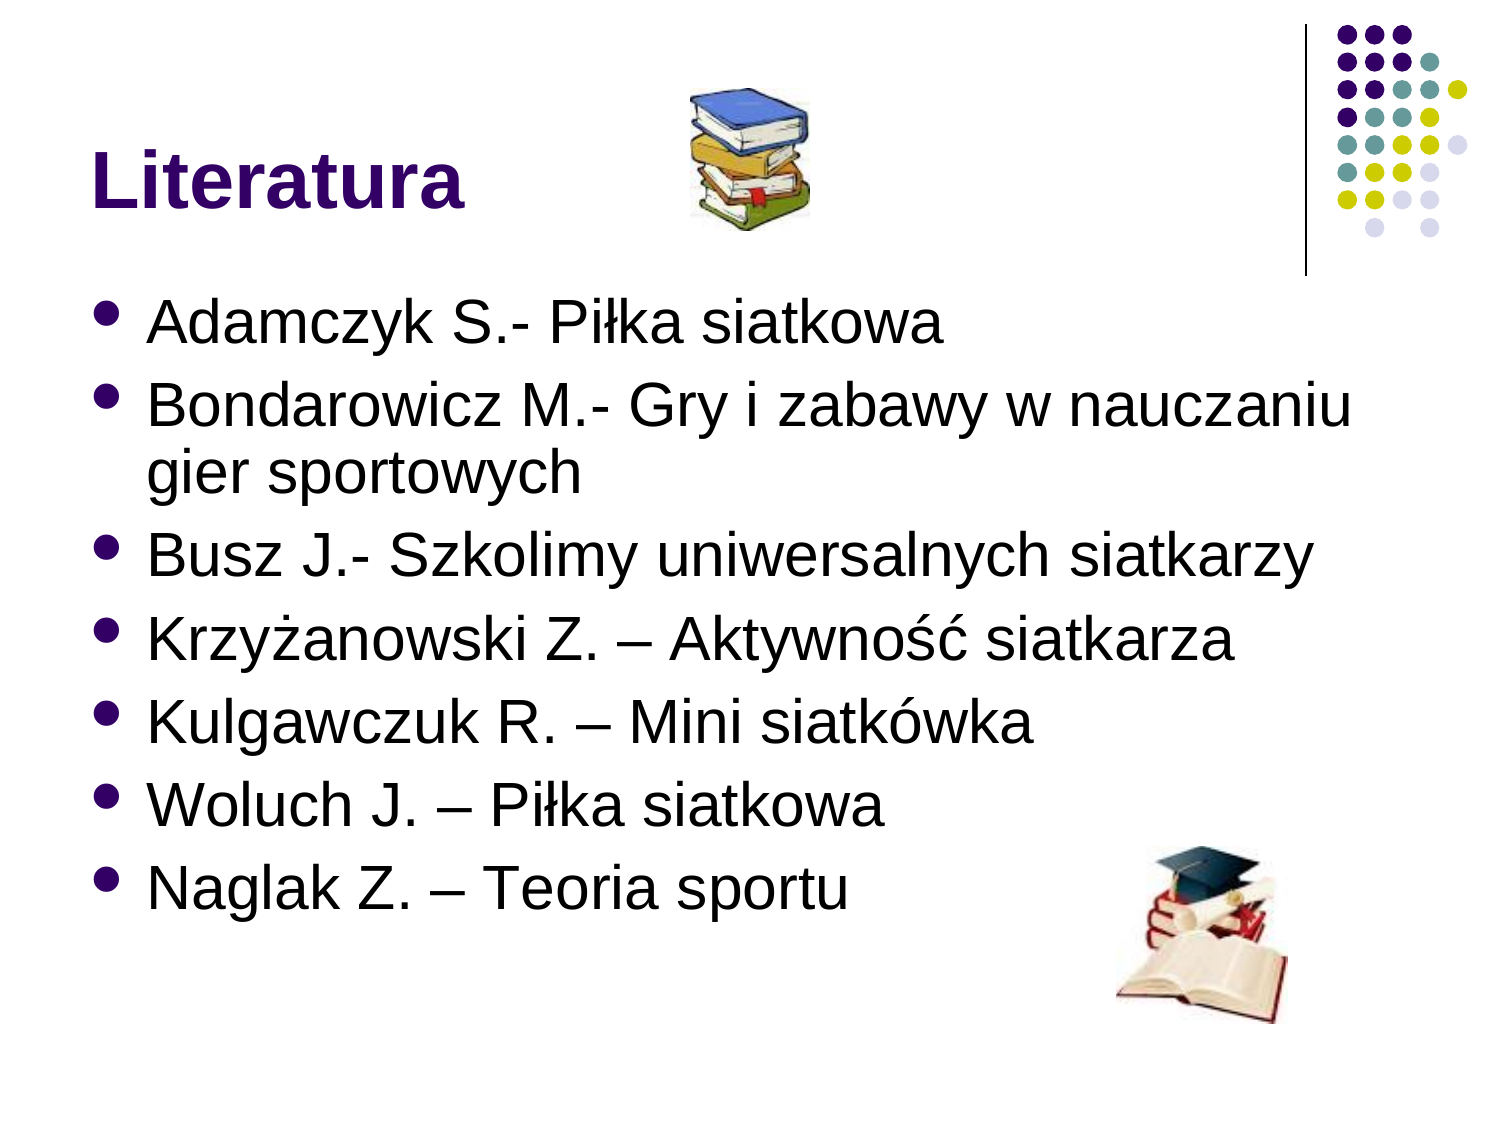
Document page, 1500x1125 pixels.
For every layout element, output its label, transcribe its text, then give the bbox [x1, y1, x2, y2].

list Adamczyk S.- Piłka siatkowa Bondarowicz M.- Gry i zabawy w nauczaniu gier sportowych Busz J.- Szkolimy uniwersalnych siatkarzy Krzyżanowski Z. – Aktywność siatkarza Kulgawczuk R. – Mini siatkówka Woluch J. – Piłka siatkowa Naglak Z. – Teoria sportu [75, 282, 1426, 1006]
picture [690, 88, 810, 231]
title Literatura [74, 20, 1313, 233]
picture [1116, 846, 1288, 1024]
